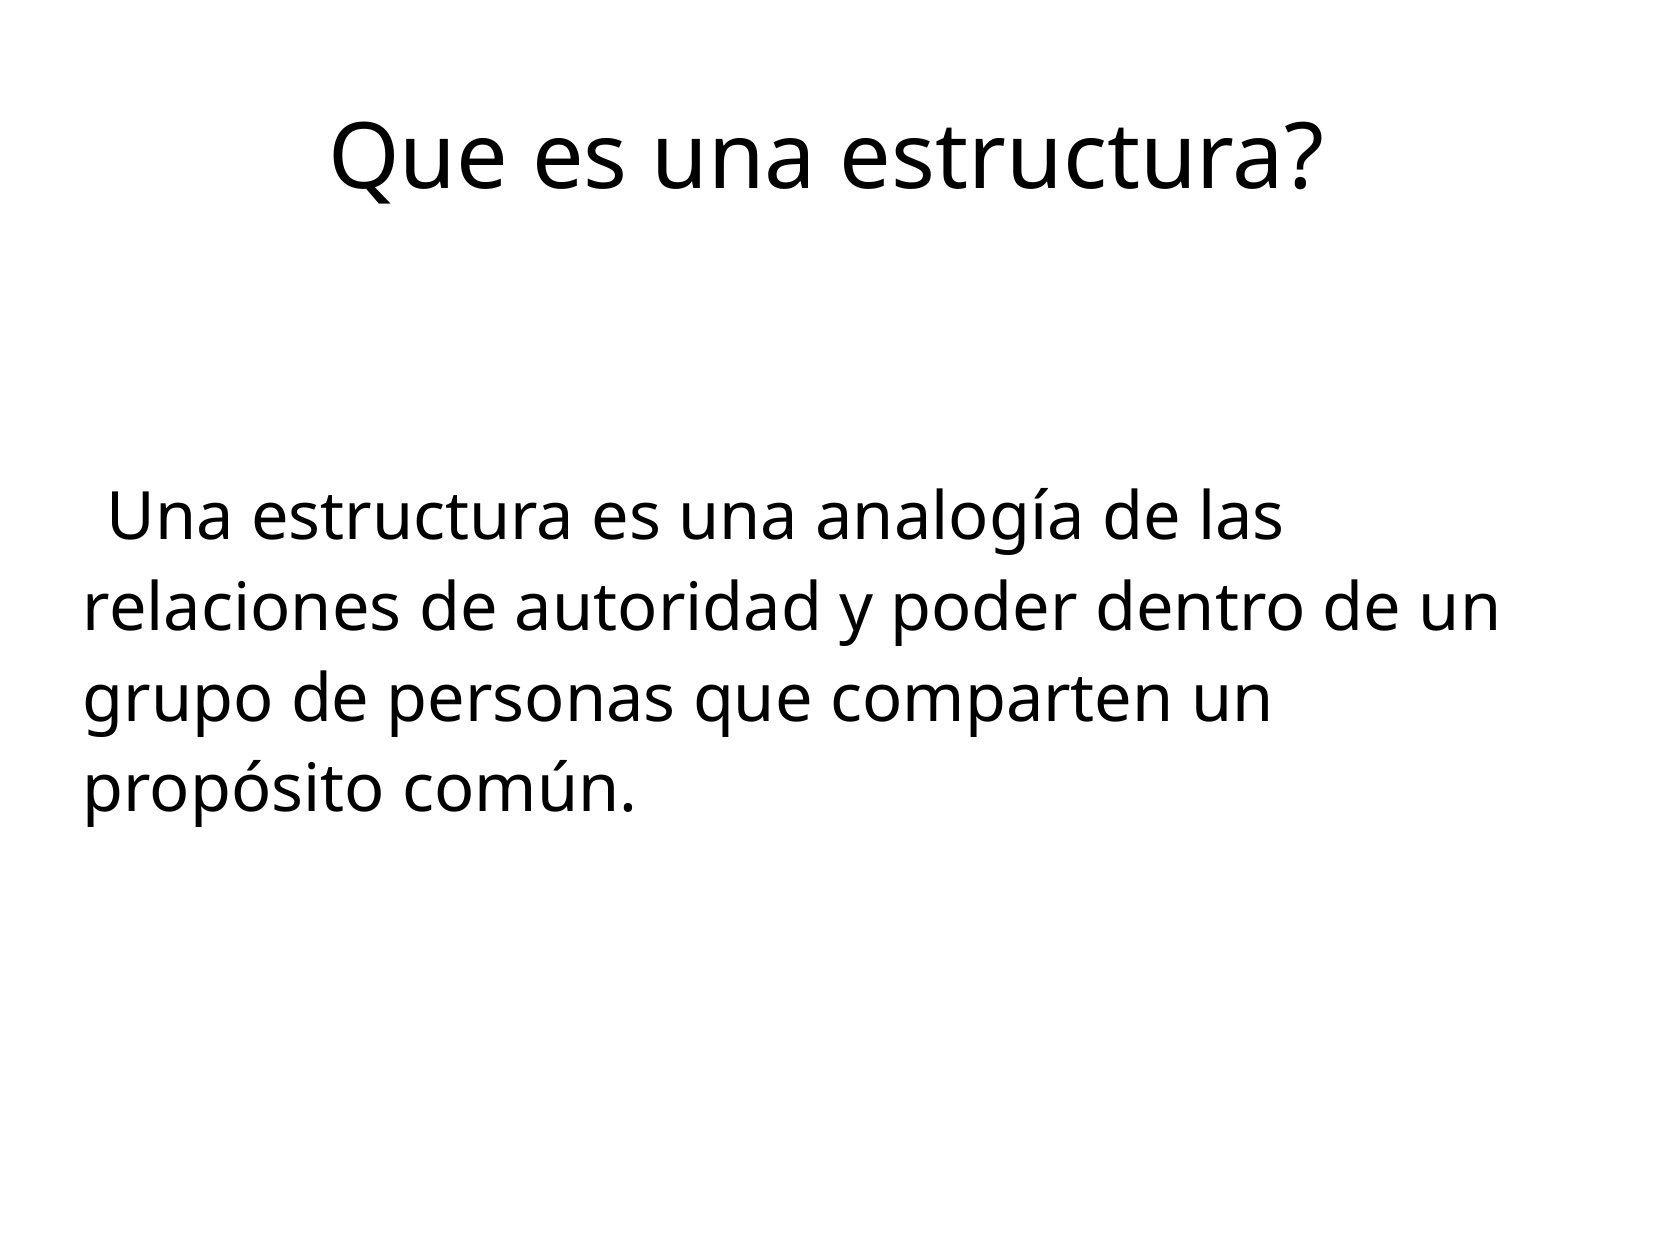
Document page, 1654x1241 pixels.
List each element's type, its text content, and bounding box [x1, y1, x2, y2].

subtitle Una estructura es una analogía de las relaciones de autoridad y poder dentro de un grupo de personas que comparten un propósito común. [82, 290, 1538, 1010]
title Que es una estructura? [82, 49, 1571, 257]
